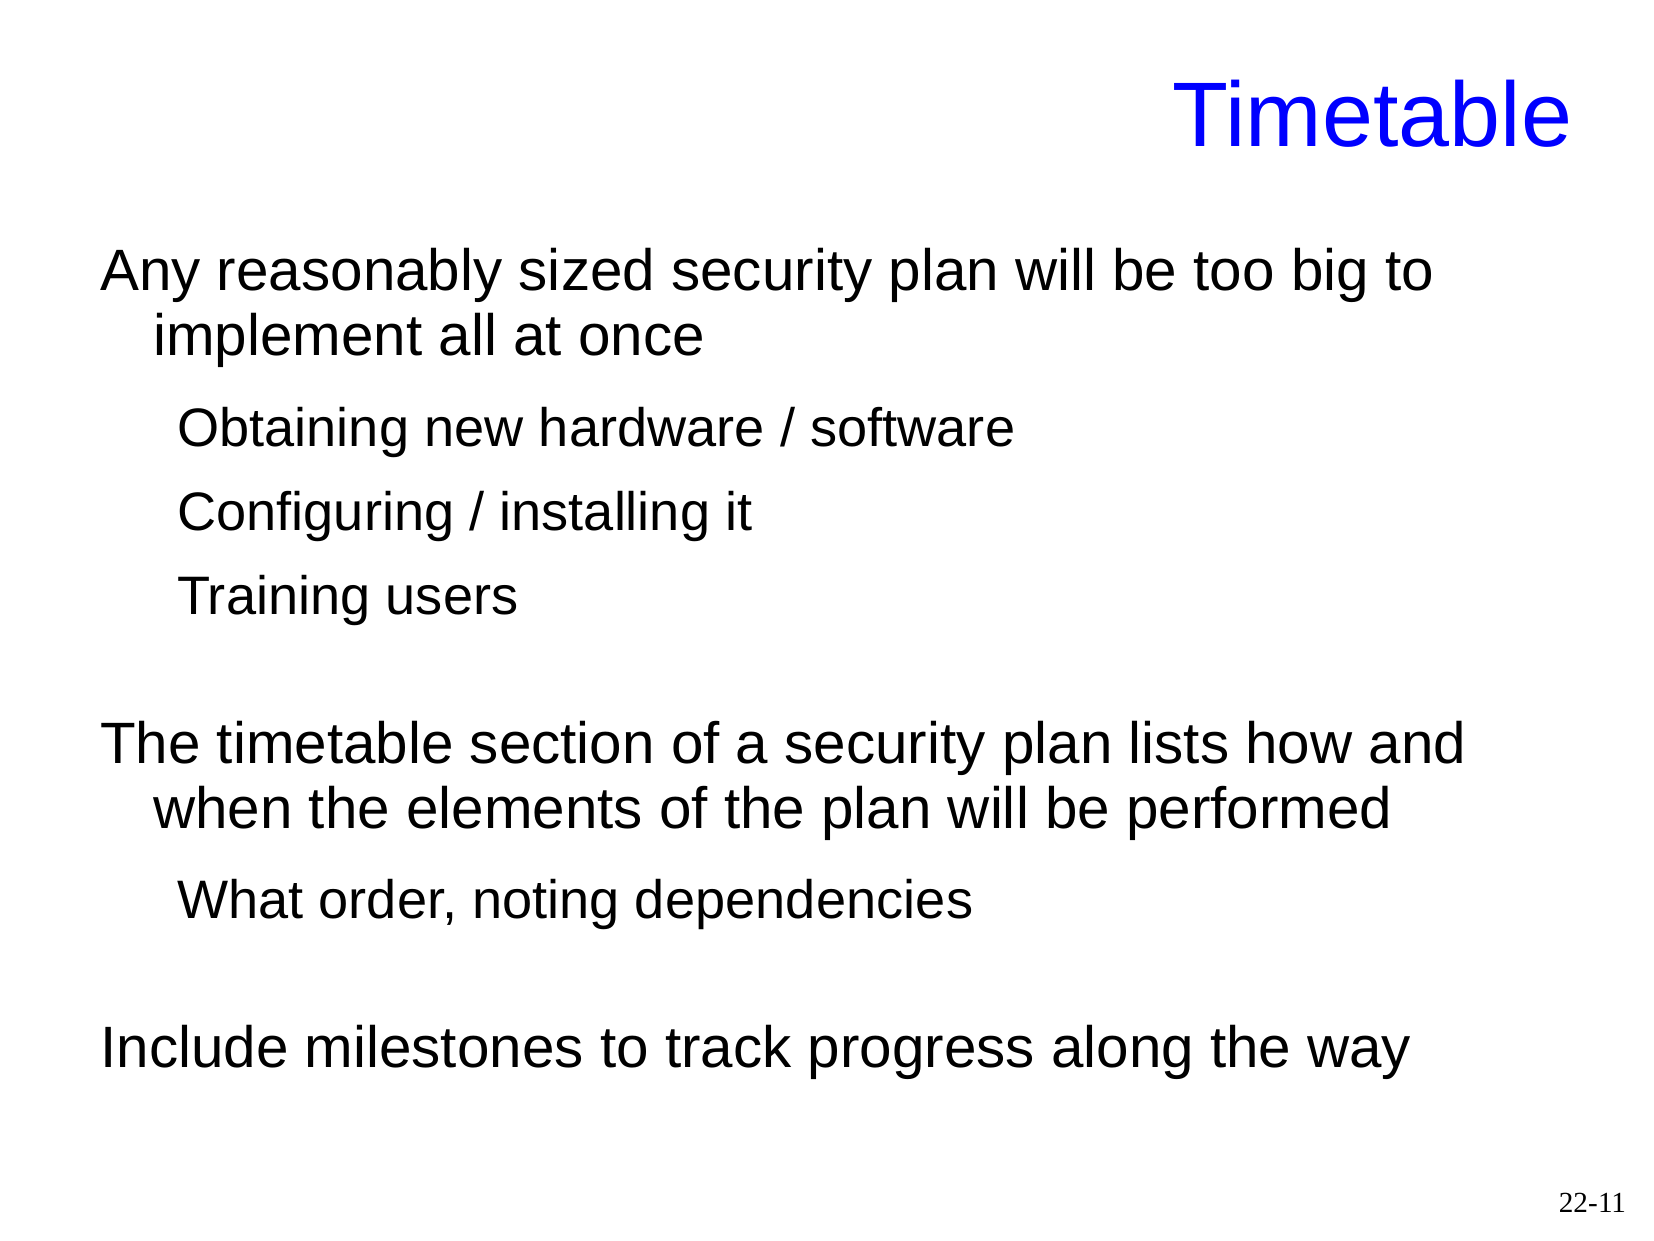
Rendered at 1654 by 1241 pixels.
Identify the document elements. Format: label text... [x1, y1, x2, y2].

title Timetable [84, 18, 1573, 211]
list Any reasonably sized security plan will be too big to implement all at once Obtaining new hardware / software Configuring / installing it Training users The timetable section of a security plan lists how and when the elements of the plan will be performed What order, noting dependencies Include milestones to track progress along the way [82, 237, 1571, 1156]
